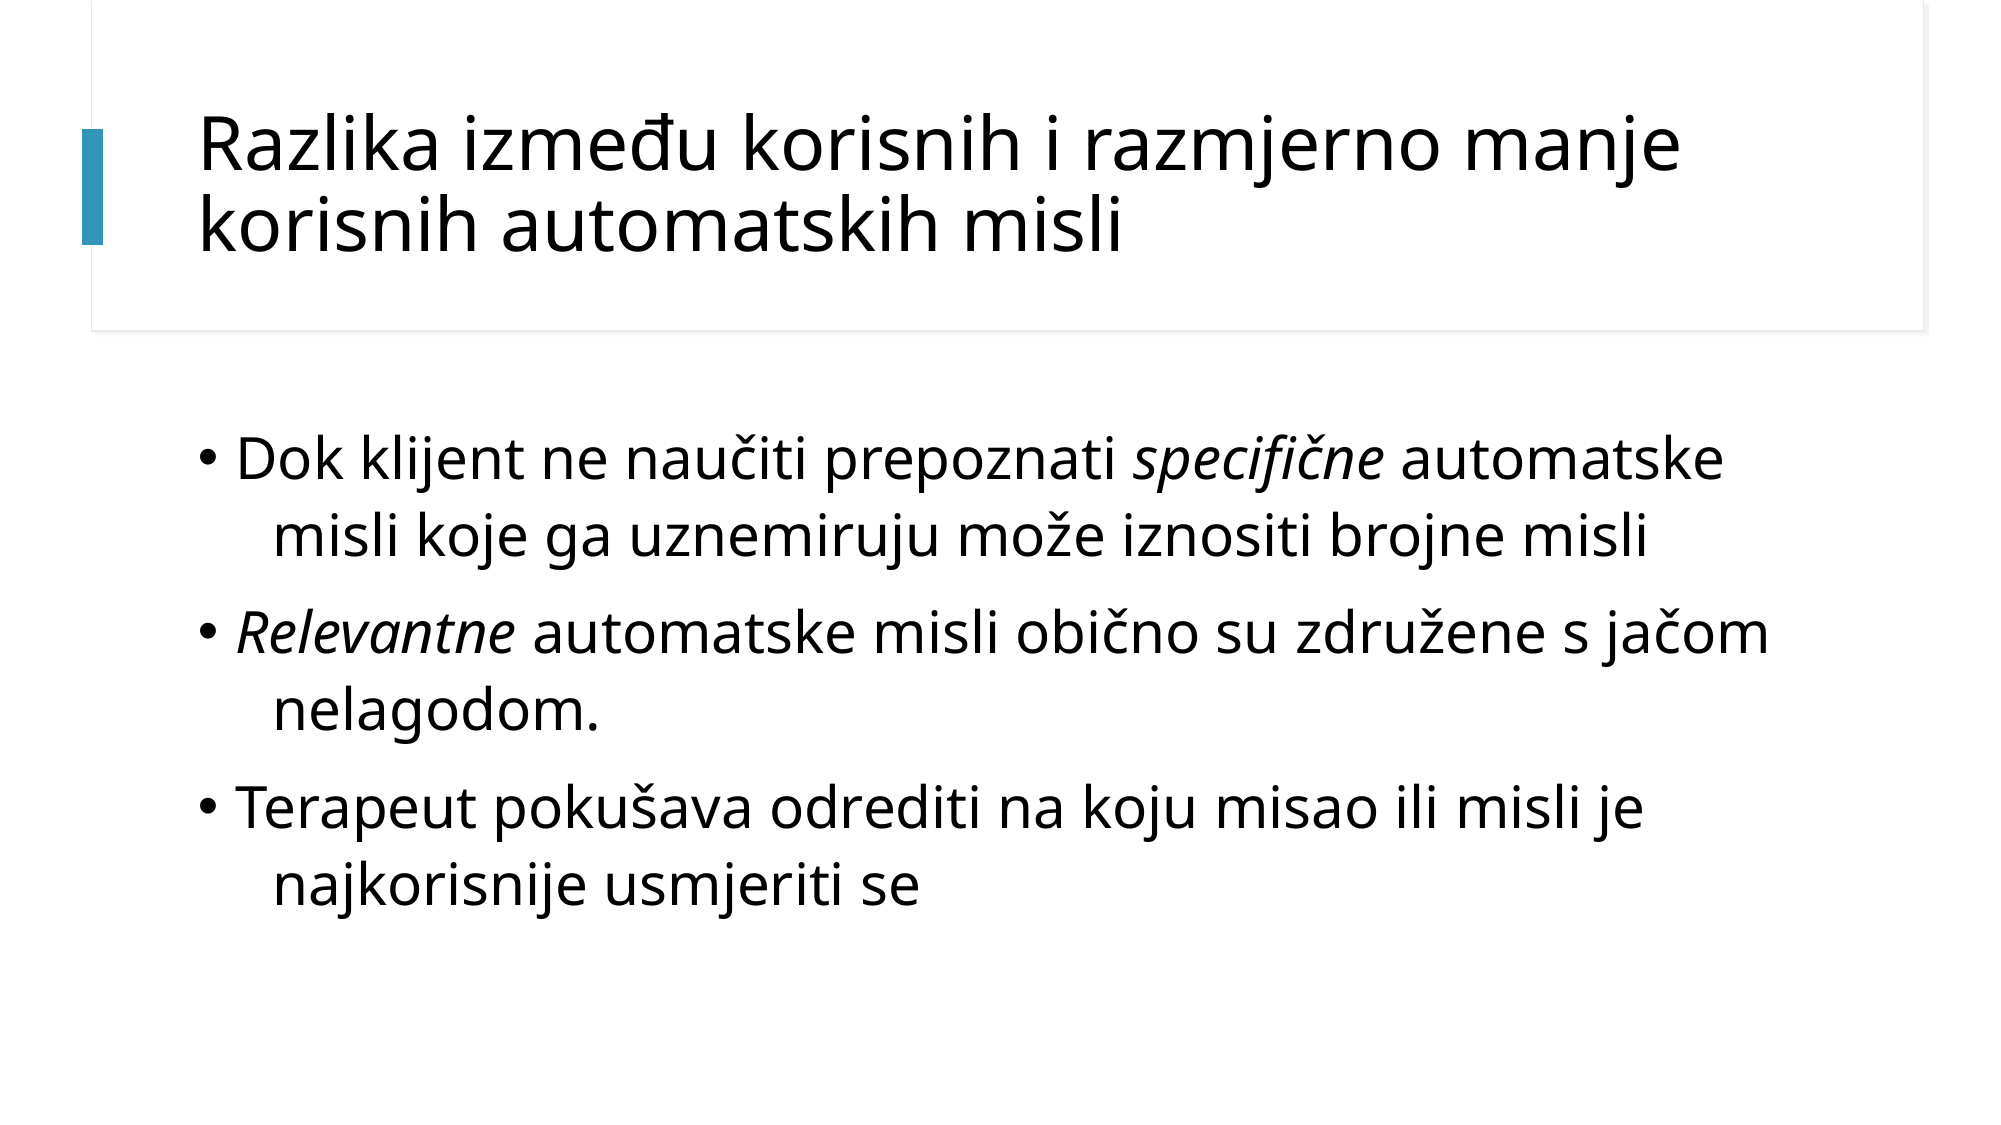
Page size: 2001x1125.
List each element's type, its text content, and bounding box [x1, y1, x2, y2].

title Razlika između korisnih i razmjerno manje korisnih automatskih misli [183, 90, 1852, 284]
list Dok klijent ne naučiti prepoznati specifične automatske misli koje ga uznemiruju može iznositi brojne misli Relevantne automatske misli obično su združene s jačom nelagodom. Terapeut pokušava odrediti na koju misao ili misli je najkorisnije usmjeriti se [183, 406, 1852, 1013]
